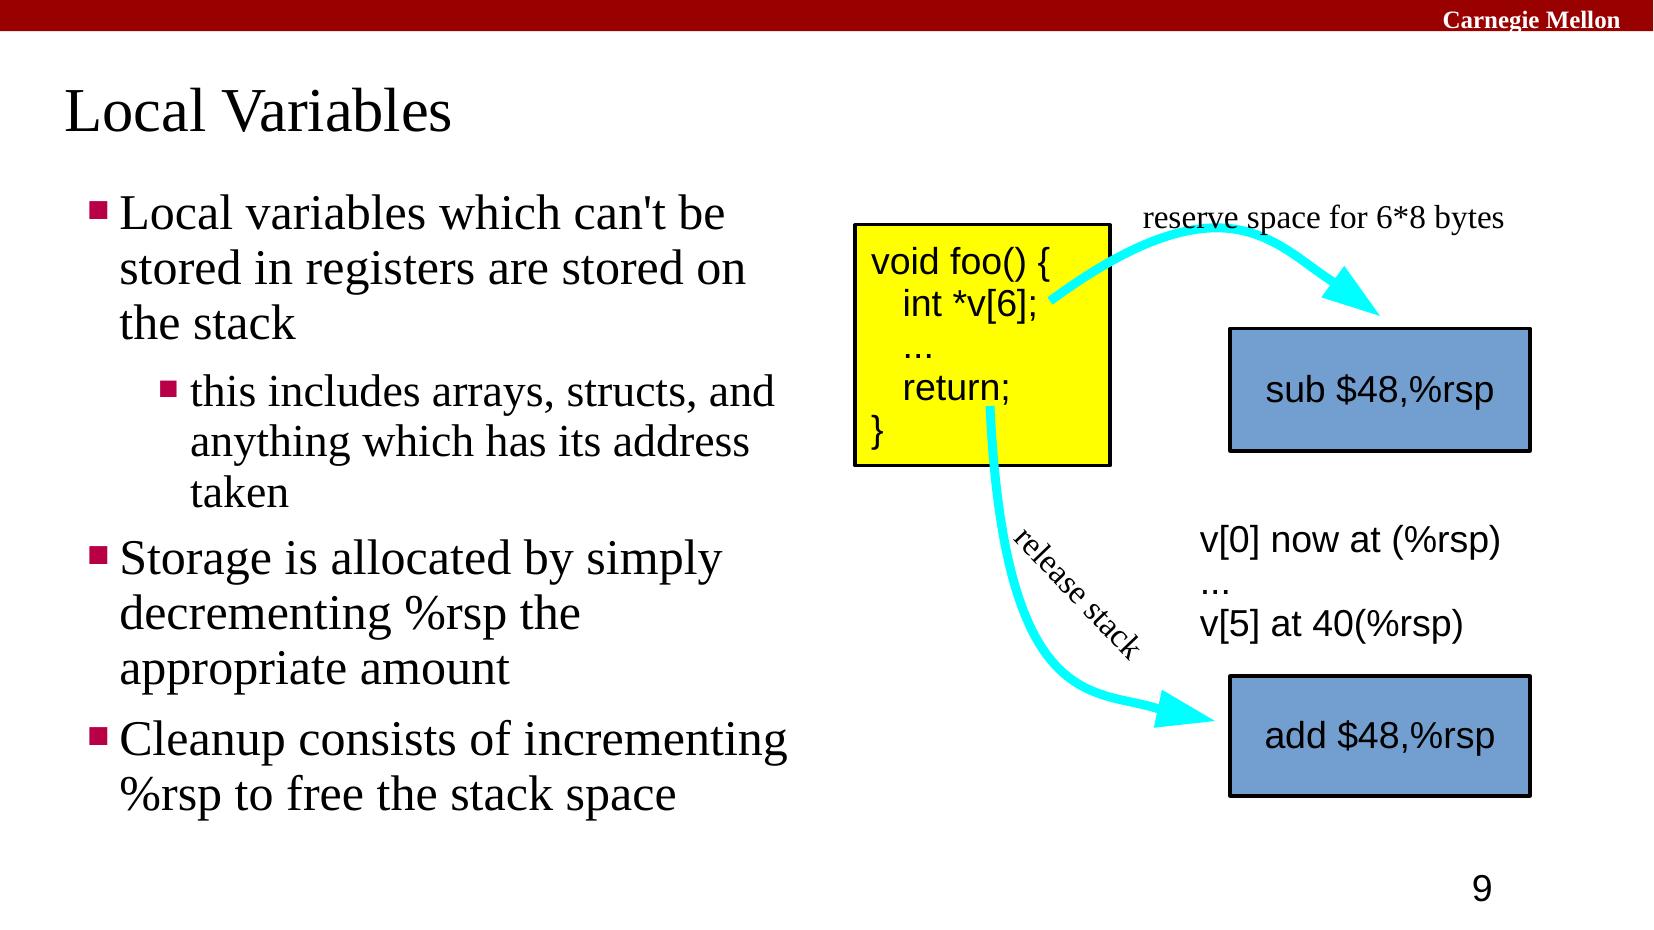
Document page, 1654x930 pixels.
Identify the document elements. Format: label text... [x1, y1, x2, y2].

text_box sub $48,%rsp [1230, 328, 1531, 452]
text_box void foo() { int *v[6]; ... return; } [855, 224, 1111, 466]
text_box release stack [991, 503, 1184, 701]
text_box v[0] now at (%rsp) ... v[5] at 40(%rsp) [1185, 511, 1517, 652]
text_box reserve space for 6*8 bytes [1128, 190, 1534, 251]
title Local Variables [64, 58, 1576, 163]
text_box add $48,%rsp [1230, 676, 1531, 797]
list Local variables which can't be stored in registers are stored on the stack this includes arrays, structs, and anything which has its address taken Storage is allocated by simply decrementing %rsp the appropriate amount Cleanup consists of incrementing %rsp to free the stack space [71, 184, 806, 859]
